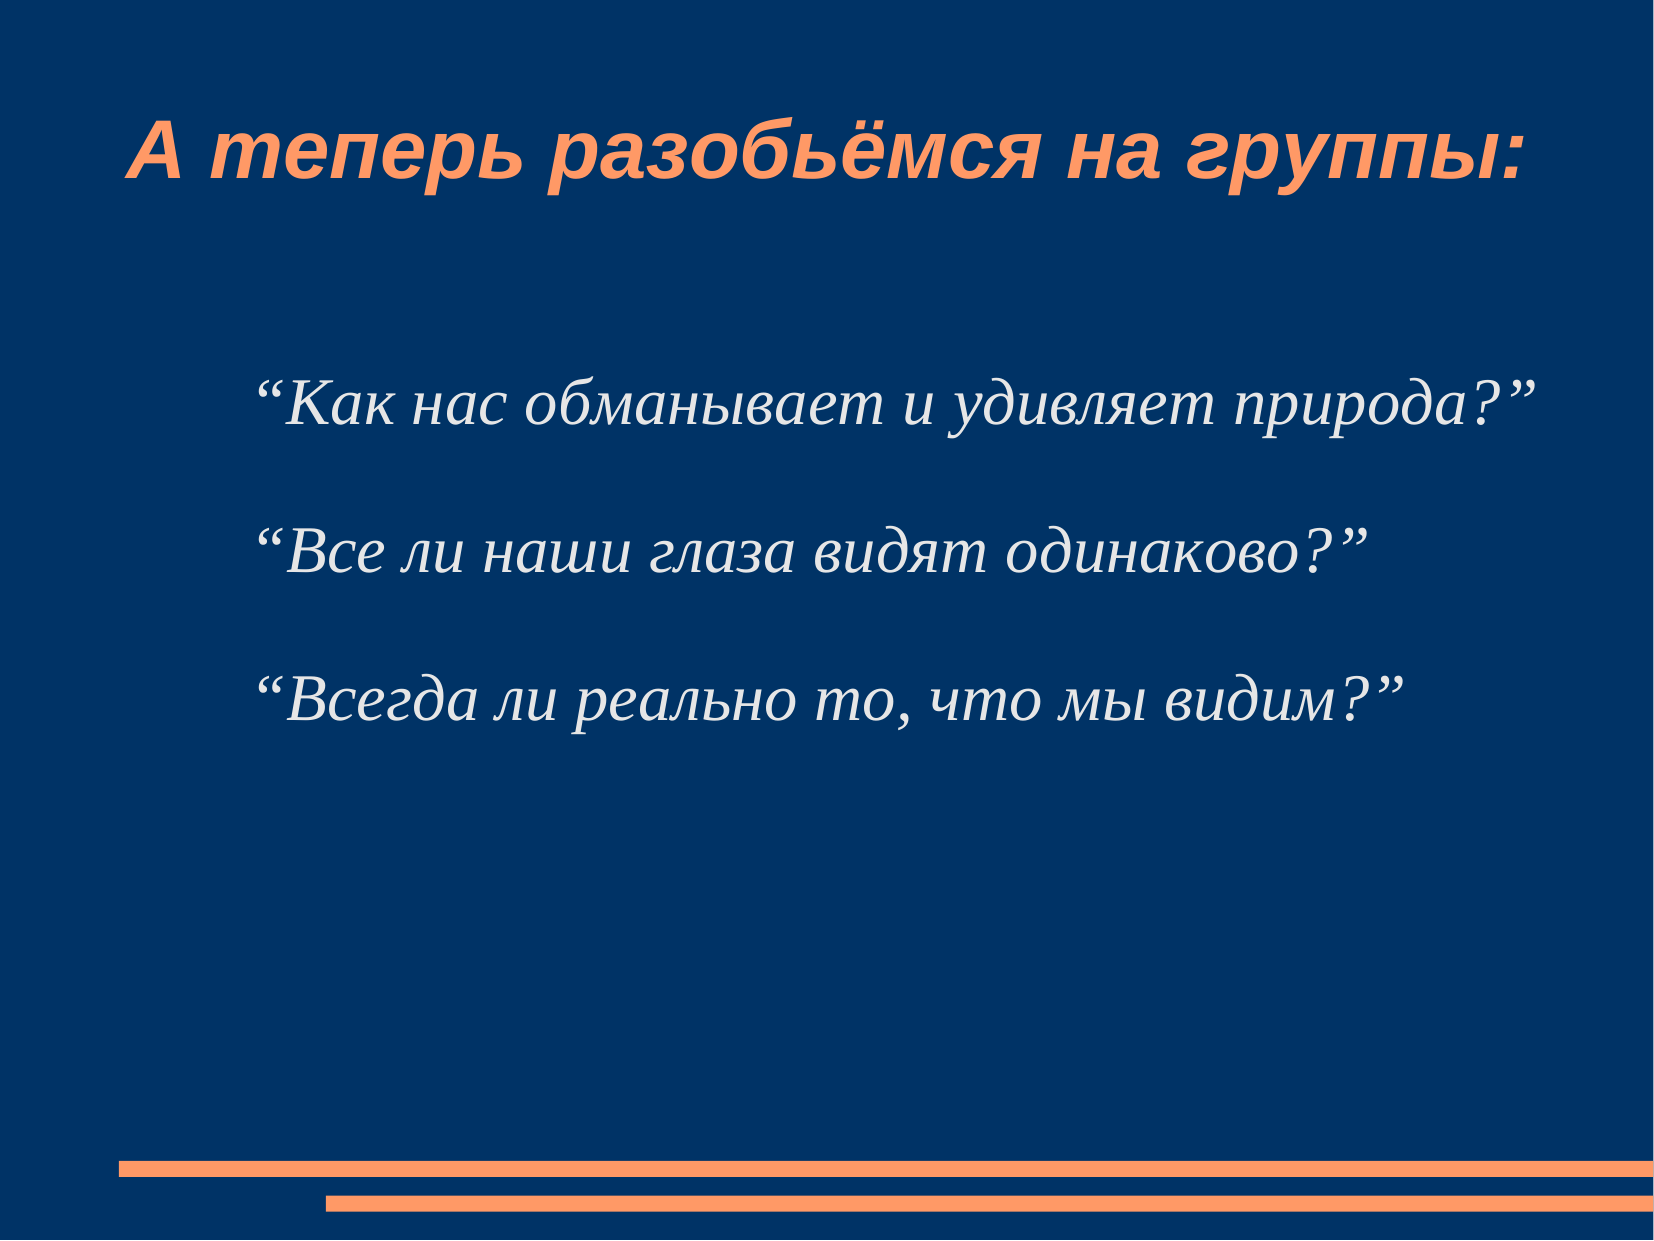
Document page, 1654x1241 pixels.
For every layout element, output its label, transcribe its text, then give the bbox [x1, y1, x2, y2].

list “Как нас обманывает и удивляет природа?” “Все ли наши глаза видят одинаково?” “Всегда ли реально то, что мы видим?” [178, 364, 1570, 1147]
title А теперь разобьёмся на группы: [121, 46, 1534, 254]
